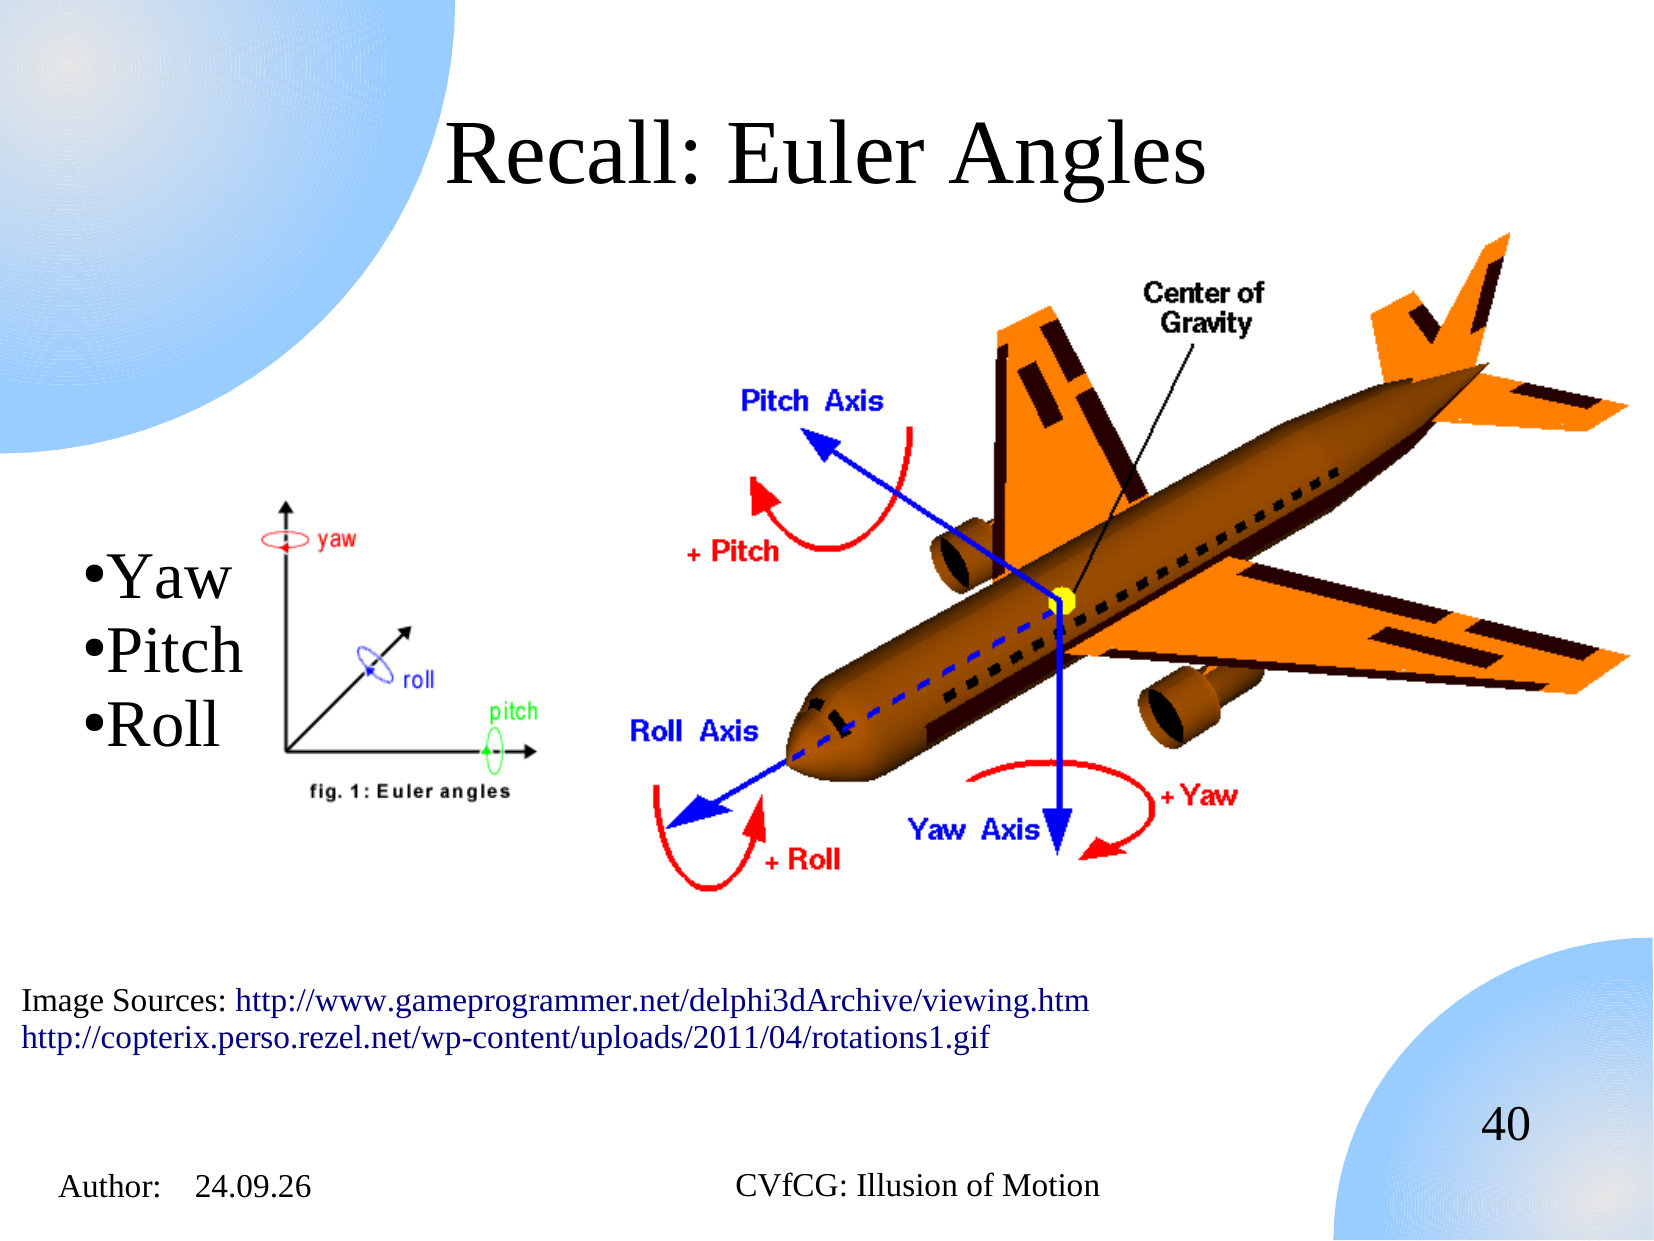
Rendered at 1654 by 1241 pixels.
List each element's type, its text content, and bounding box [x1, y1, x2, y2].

text_box <number> [1401, 1095, 1611, 1152]
picture [605, 225, 1654, 912]
text_box CVfCG: Illusion of Motion [735, 1166, 1346, 1204]
text_box Image Sources: http://www.gameprogrammer.net/delphi3dArchive/viewing.htm http://copterix.perso.rezel.net/wp-content/uploads/2011/04/rotations1.gif [21, 981, 1470, 1093]
title Recall: Euler Angles [82, 49, 1571, 257]
subtitle Yaw Pitch Roll [82, 290, 1571, 1010]
